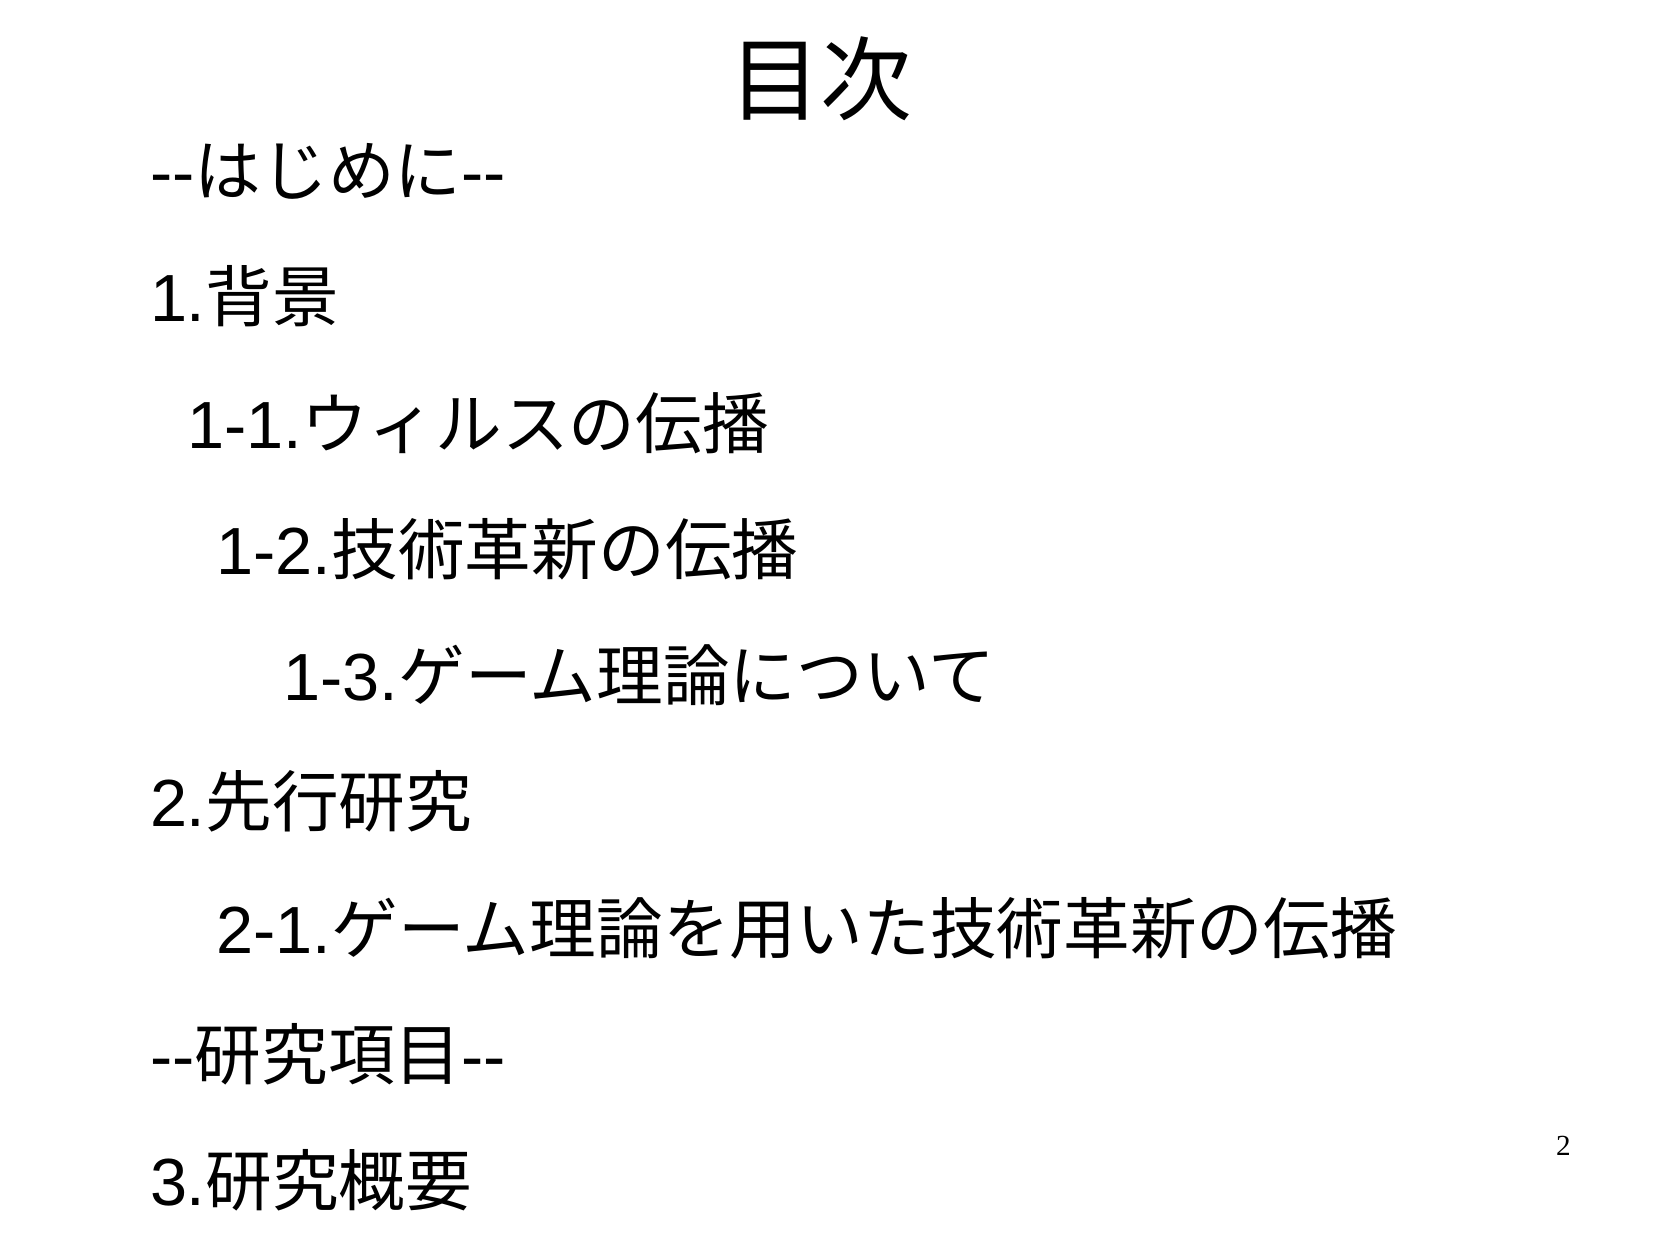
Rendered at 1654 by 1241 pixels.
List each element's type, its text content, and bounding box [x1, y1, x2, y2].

list --はじめに-- 1.背景 1-1.ウィルスの伝播 1-2.技術革新の伝播 1-3.ゲーム理論について 2.先行研究 2-1.ゲーム理論を用いた技術革新の伝播 --研究項目-- 3.研究概要 4.今後の目標 5.結論 [76, 118, 1565, 1234]
title 目次 [76, 0, 1565, 118]
